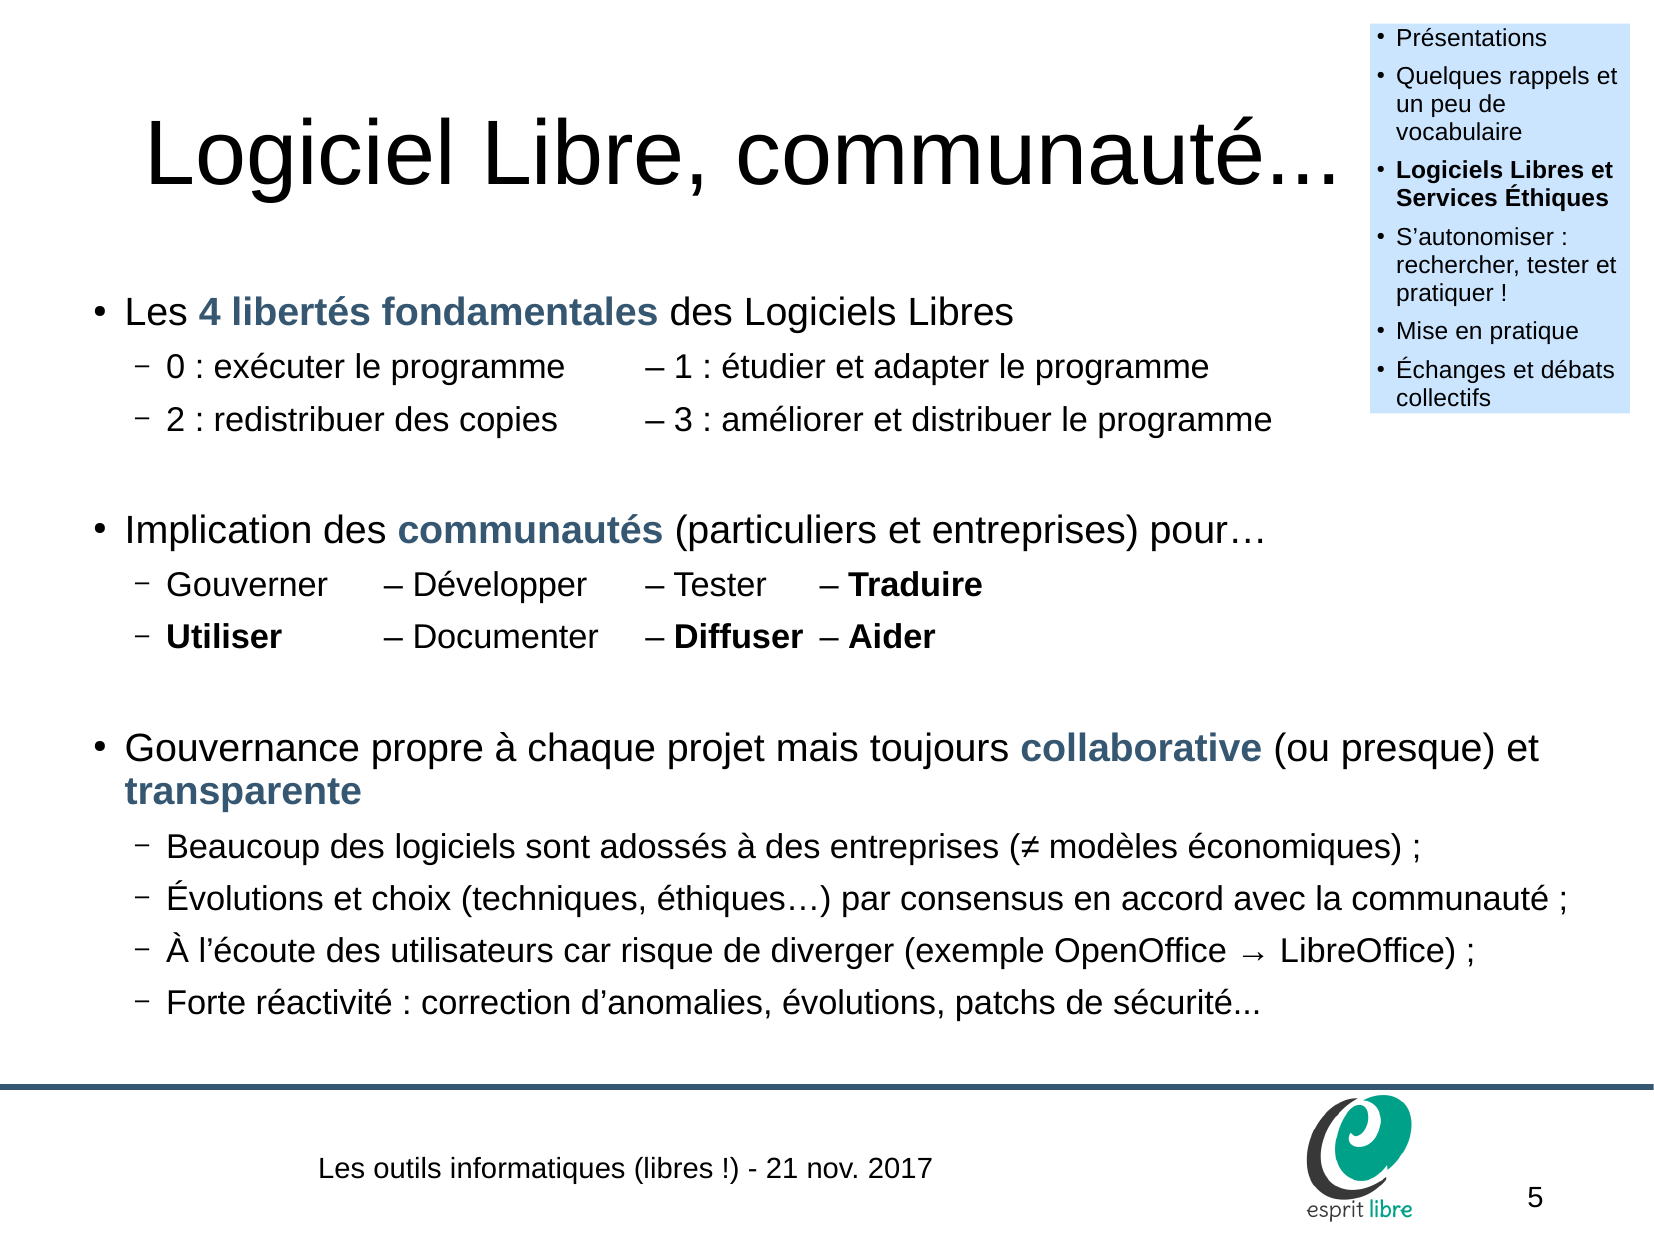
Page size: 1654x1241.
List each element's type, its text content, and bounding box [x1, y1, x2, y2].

list Présentations Quelques rappels et un peu de vocabulaire Logiciels Libres et Services Éthiques S’autonomiser : rechercher, tester et pratiquer ! Mise en pratique Échanges et débats collectifs [1370, 23, 1630, 414]
picture [1293, 1092, 1424, 1223]
title Logiciel Libre, communauté... [0, 49, 1370, 257]
list Les 4 libertés fondamentales des Logiciels Libres 0 : exécuter le programme – 1 : étudier et adapter le programme 2 : redistribuer des copies – 3 : améliorer et distribuer le programme Implication des communautés (particuliers et entreprises) pour… Gouverner – Développer – Tester – Traduire Utiliser – Documenter – Diffuser – Aider Gouvernance propre à chaque projet mais toujours collaborative (ou presque) et transparente Beaucoup des logiciels sont adossés à des entreprises (≠ modèles économiques) ; Évolutions et choix (techniques, éthiques…) par consensus en accord avec la communauté ; À l’écoute des utilisateurs car risque de diverger (exemple OpenOffice → LibreOffice) ; Forte réactivité : correction d’anomalies, évolutions, patchs de sécurité... [82, 290, 1571, 1063]
